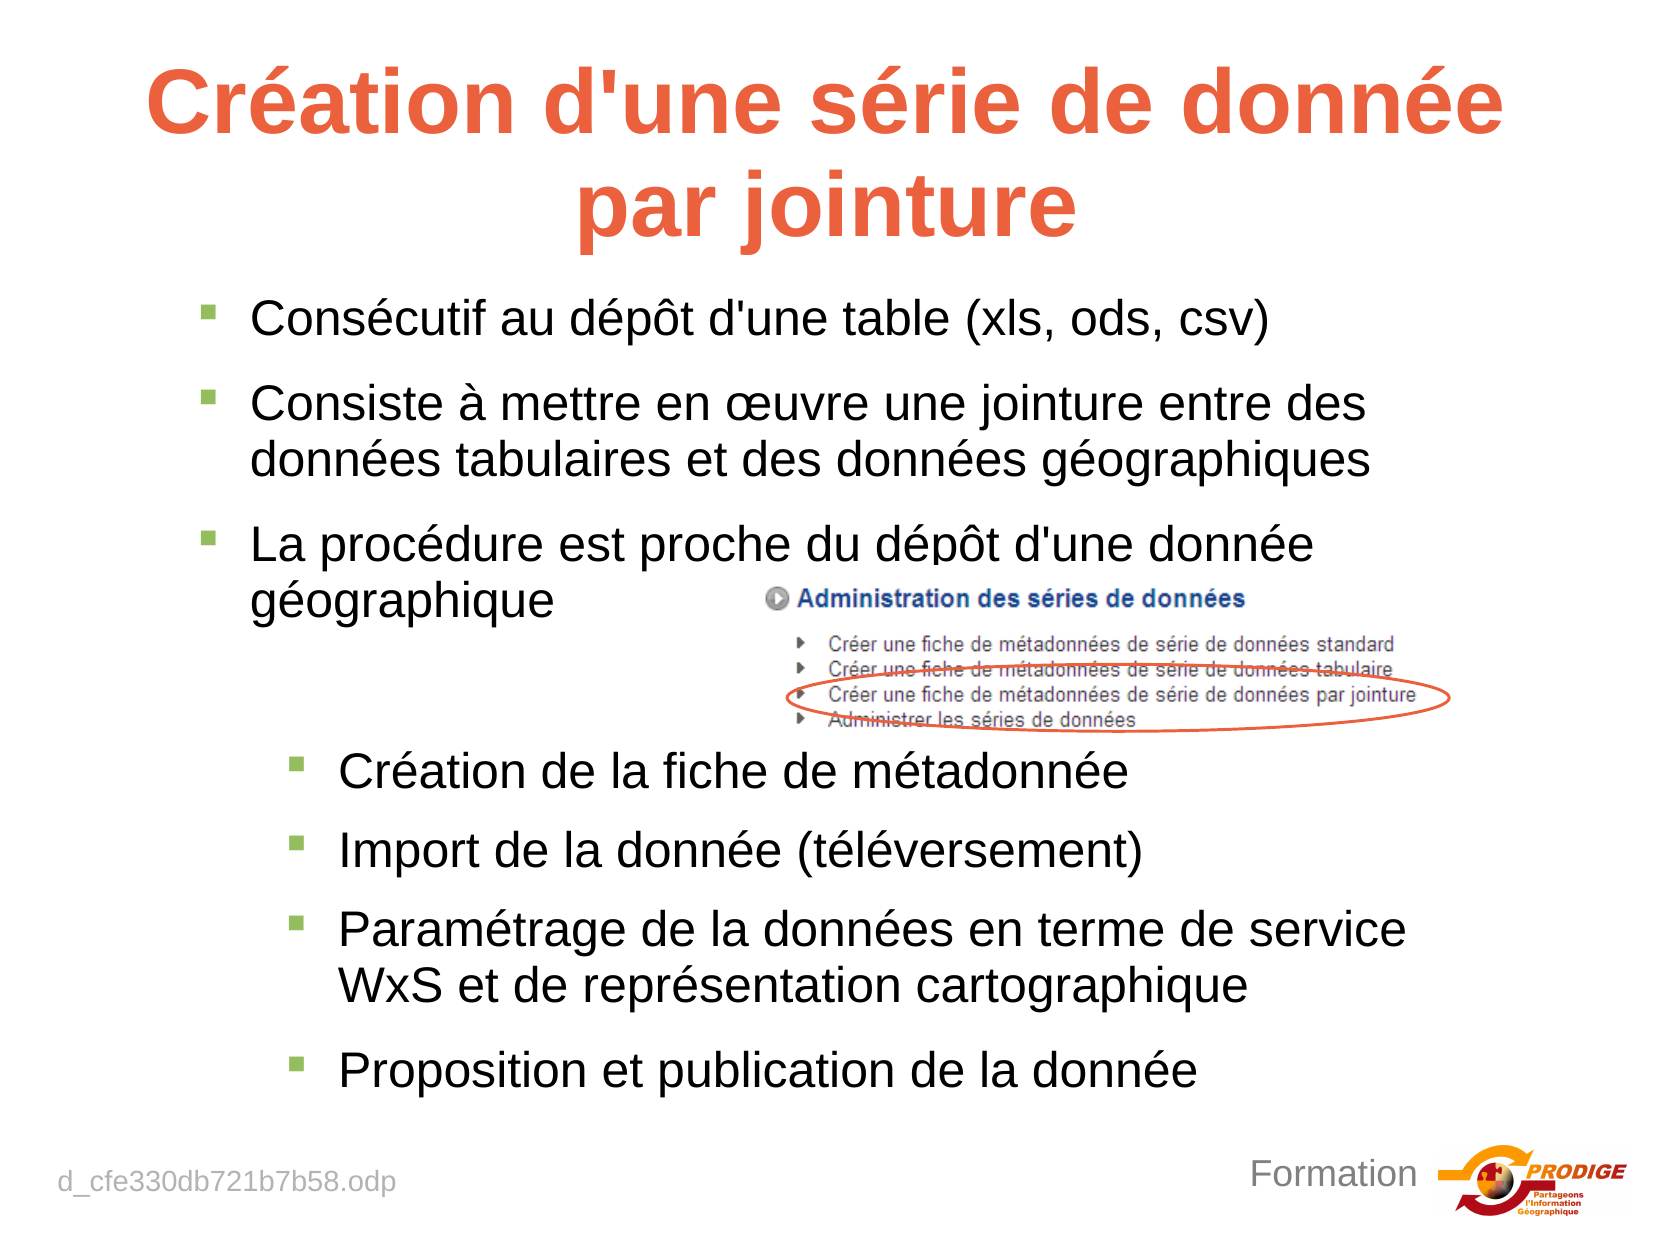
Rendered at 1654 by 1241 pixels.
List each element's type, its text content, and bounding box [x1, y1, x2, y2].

picture [755, 565, 1437, 746]
picture [1438, 1145, 1627, 1216]
picture [789, 666, 1437, 729]
list Consécutif au dépôt d'une table (xls, ods, csv) Consiste à mettre en œuvre une jointure entre des données tabulaires et des données géographiques La procédure est proche du dépôt d'une donnée géographique Création de la fiche de métadonnée Import de la donnée (téléversement) Paramétrage de la données en terme de service WxS et de représentation cartographique Proposition et publication de la donnée [179, 290, 1509, 1175]
title Création d'une série de donnée par jointure [82, 50, 1571, 256]
